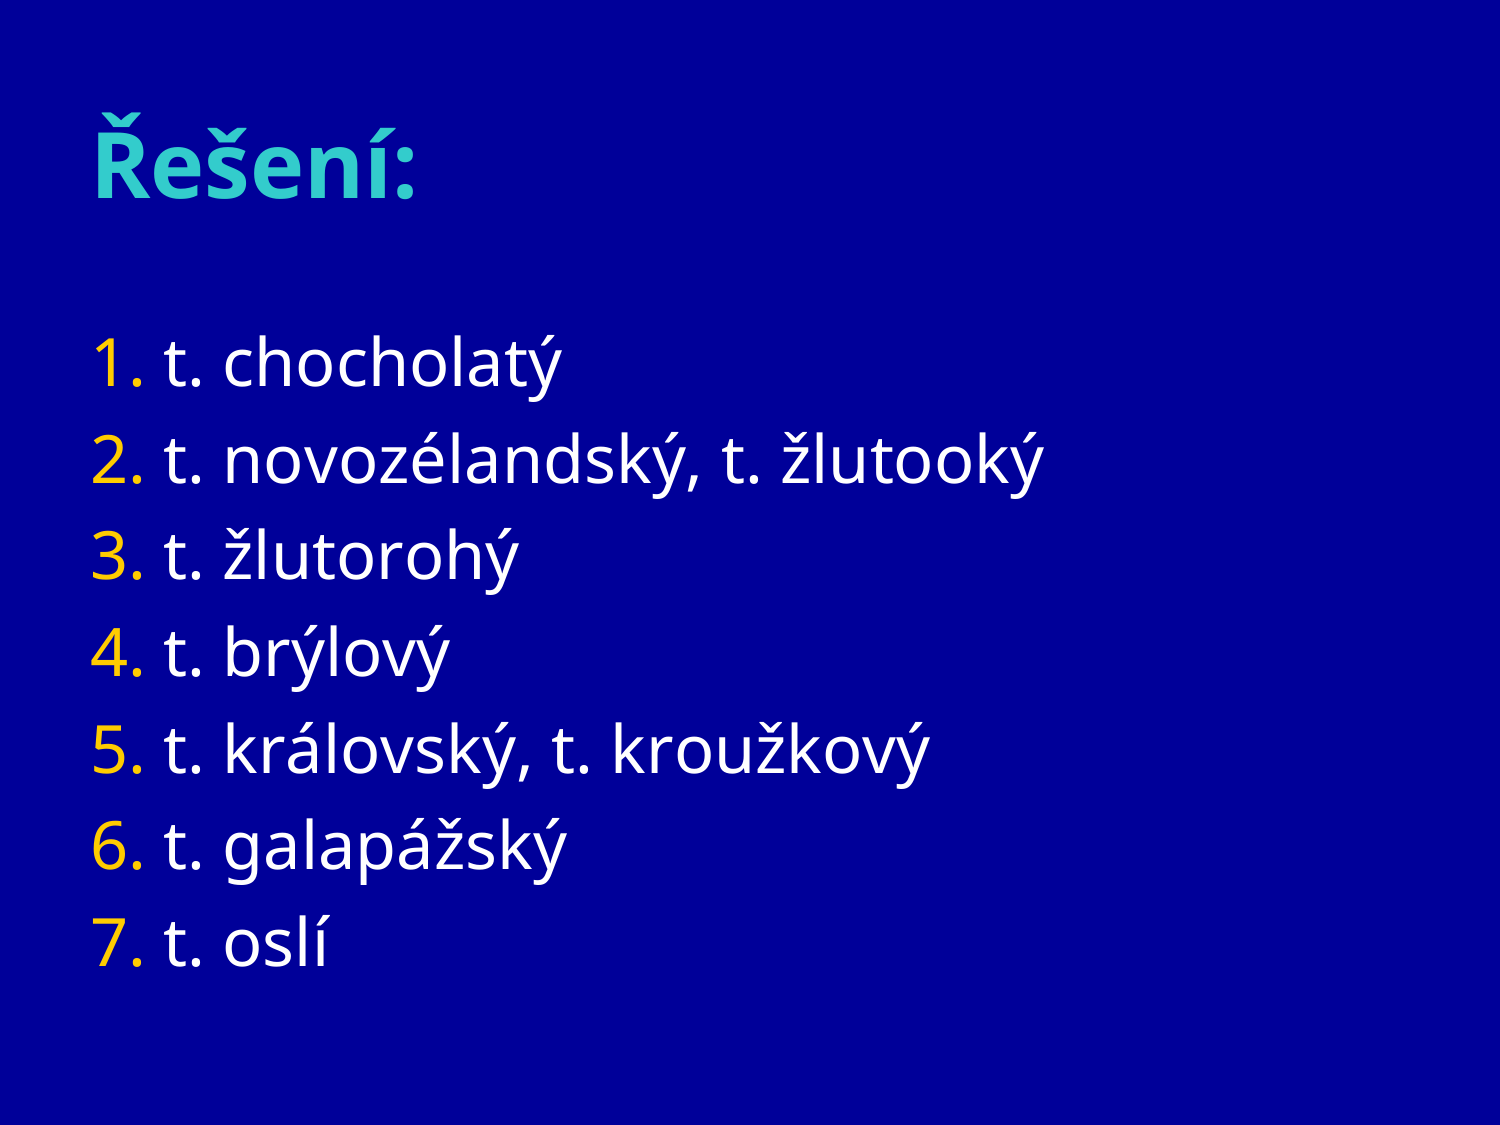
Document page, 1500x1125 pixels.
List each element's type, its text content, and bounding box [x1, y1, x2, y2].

list 1. t. chocholatý 2. t. novozélandský, t. žlutooký 3. t. žlutorohý 4. t. brýlový 5. t. královský, t. kroužkový 6. t. galapážský 7. t. oslí [75, 312, 1426, 988]
title Řešení: [75, 47, 1426, 276]
